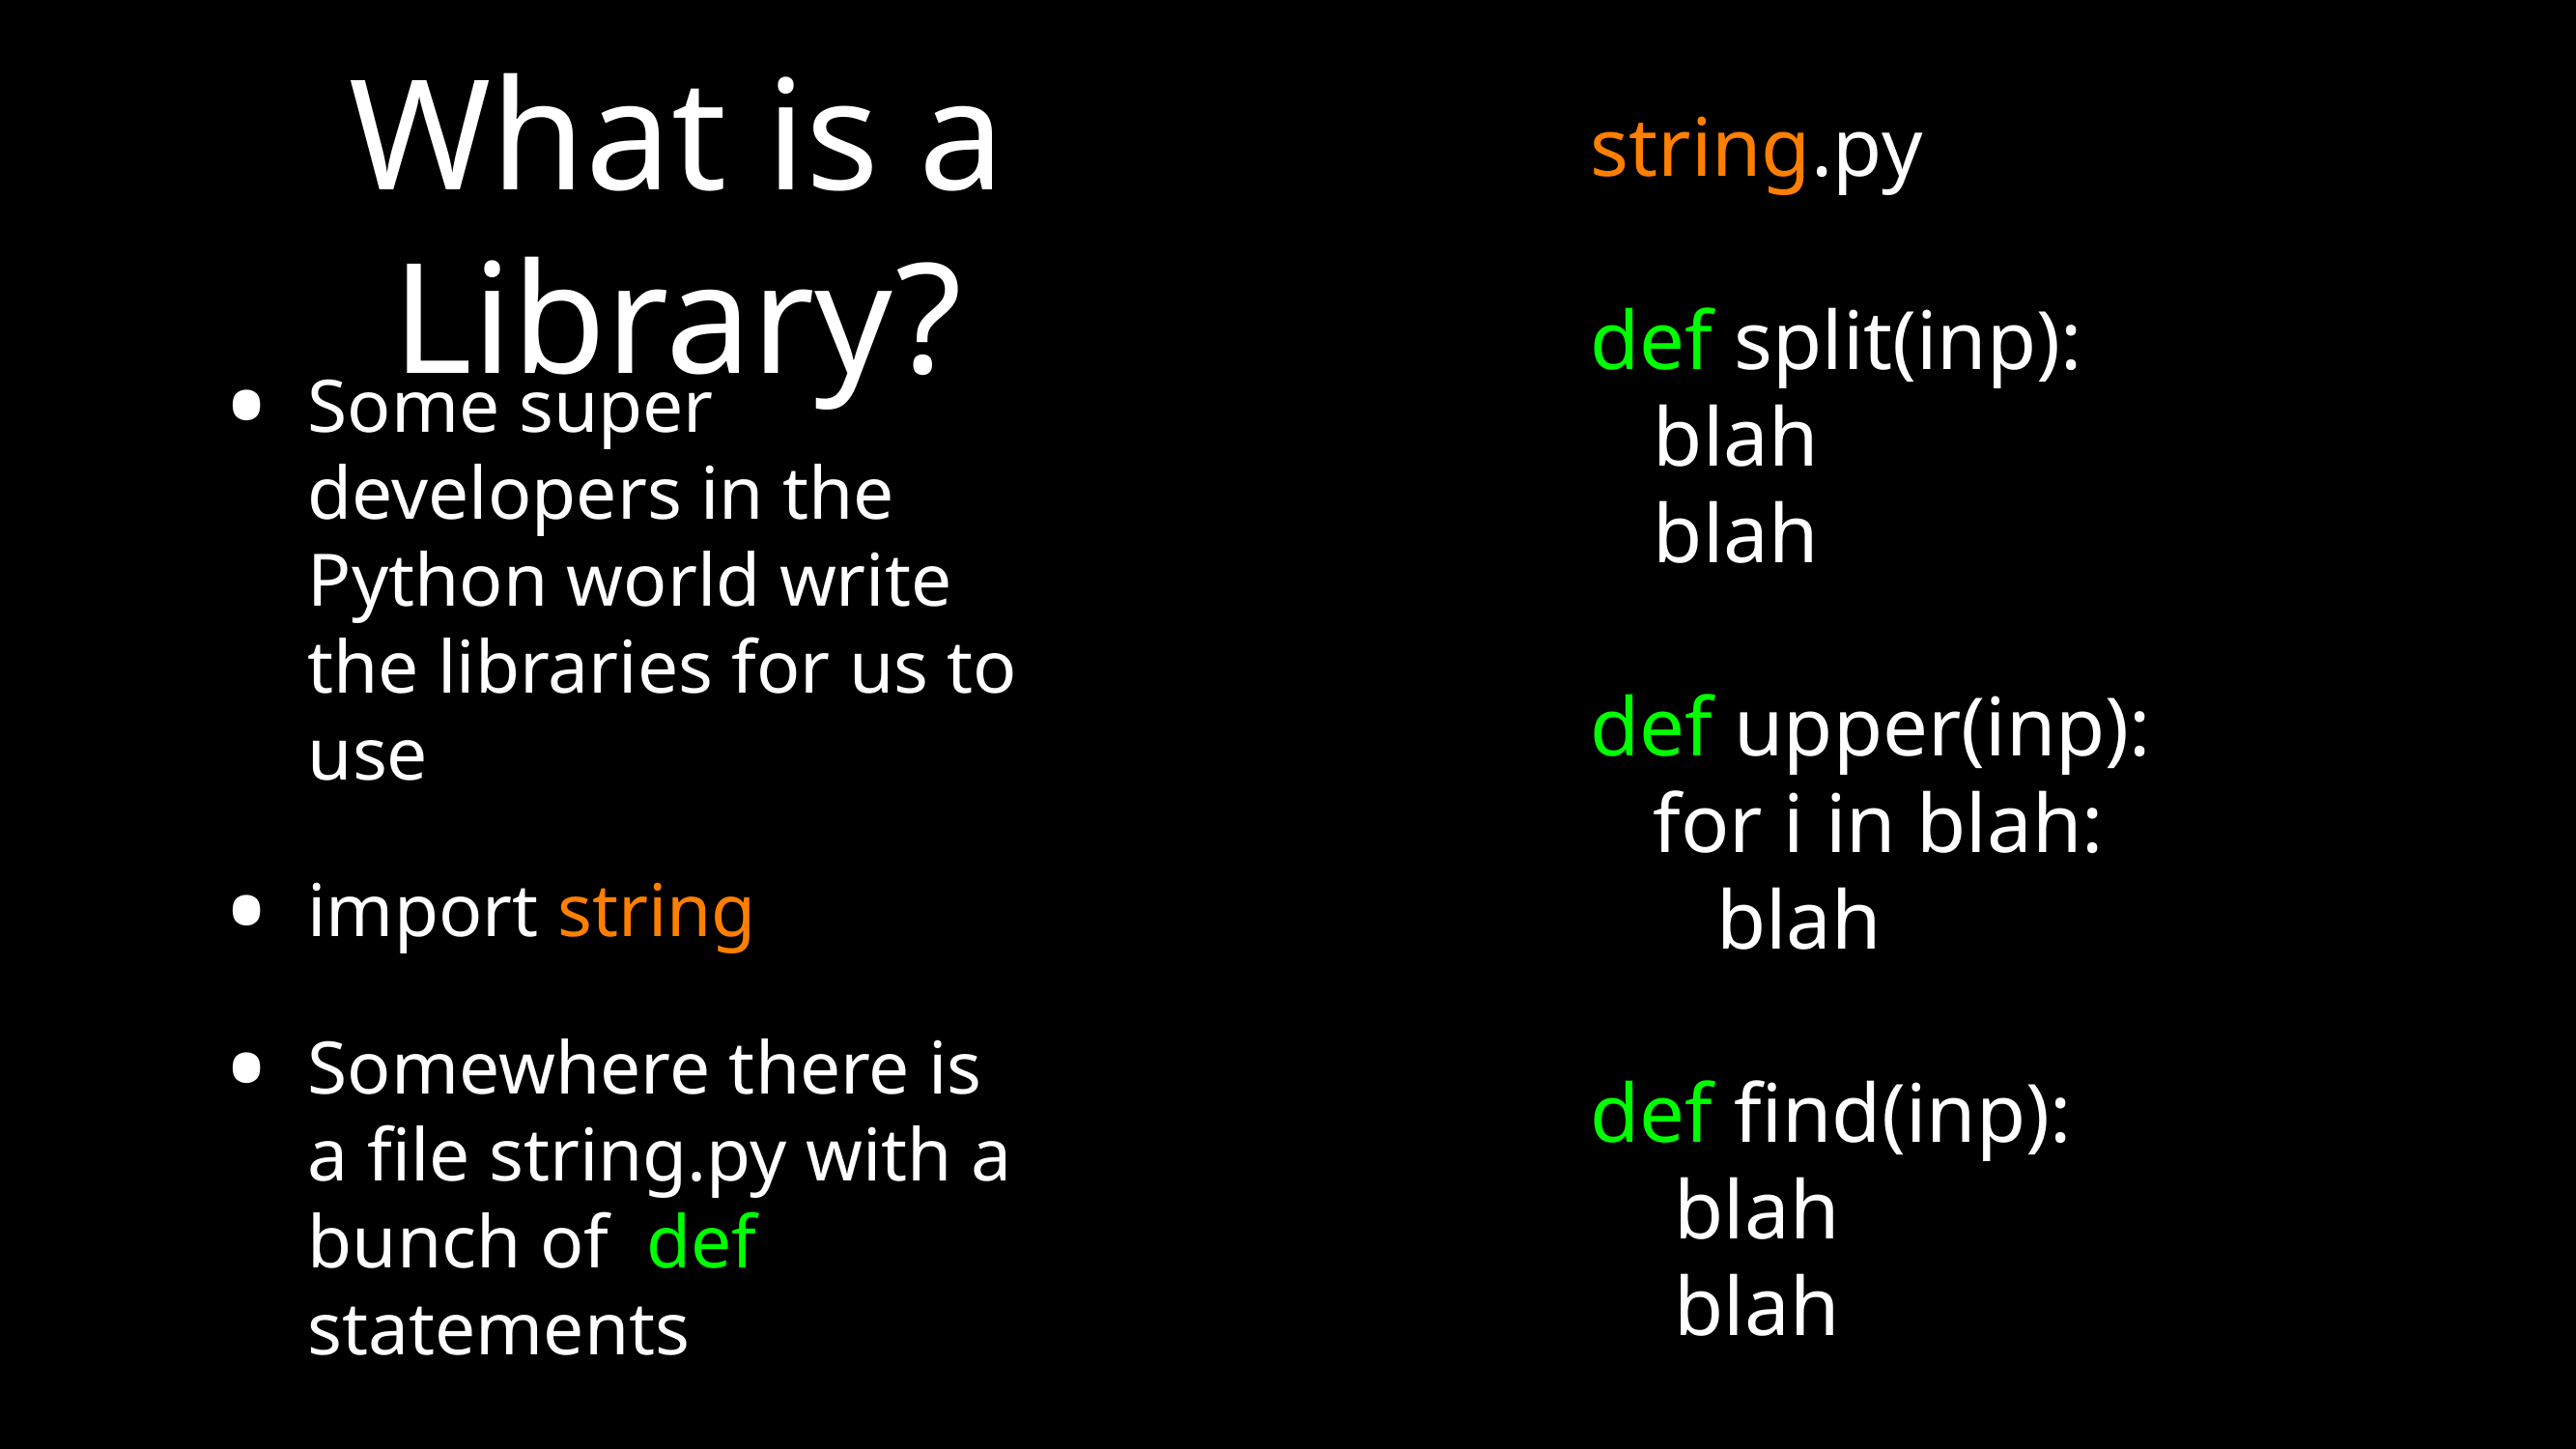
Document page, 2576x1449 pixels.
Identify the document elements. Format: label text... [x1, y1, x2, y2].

text_box string.py def split(inp): blah blah def upper(inp): for i in blah: blah def find(inp): blah blah [1590, 96, 2152, 1351]
list Some super developers in the Python world write the libraries for us to use import string Somewhere there is a file string.py with a bunch of def statements [183, 412, 1047, 1317]
title What is a Library? [183, 30, 1172, 411]
